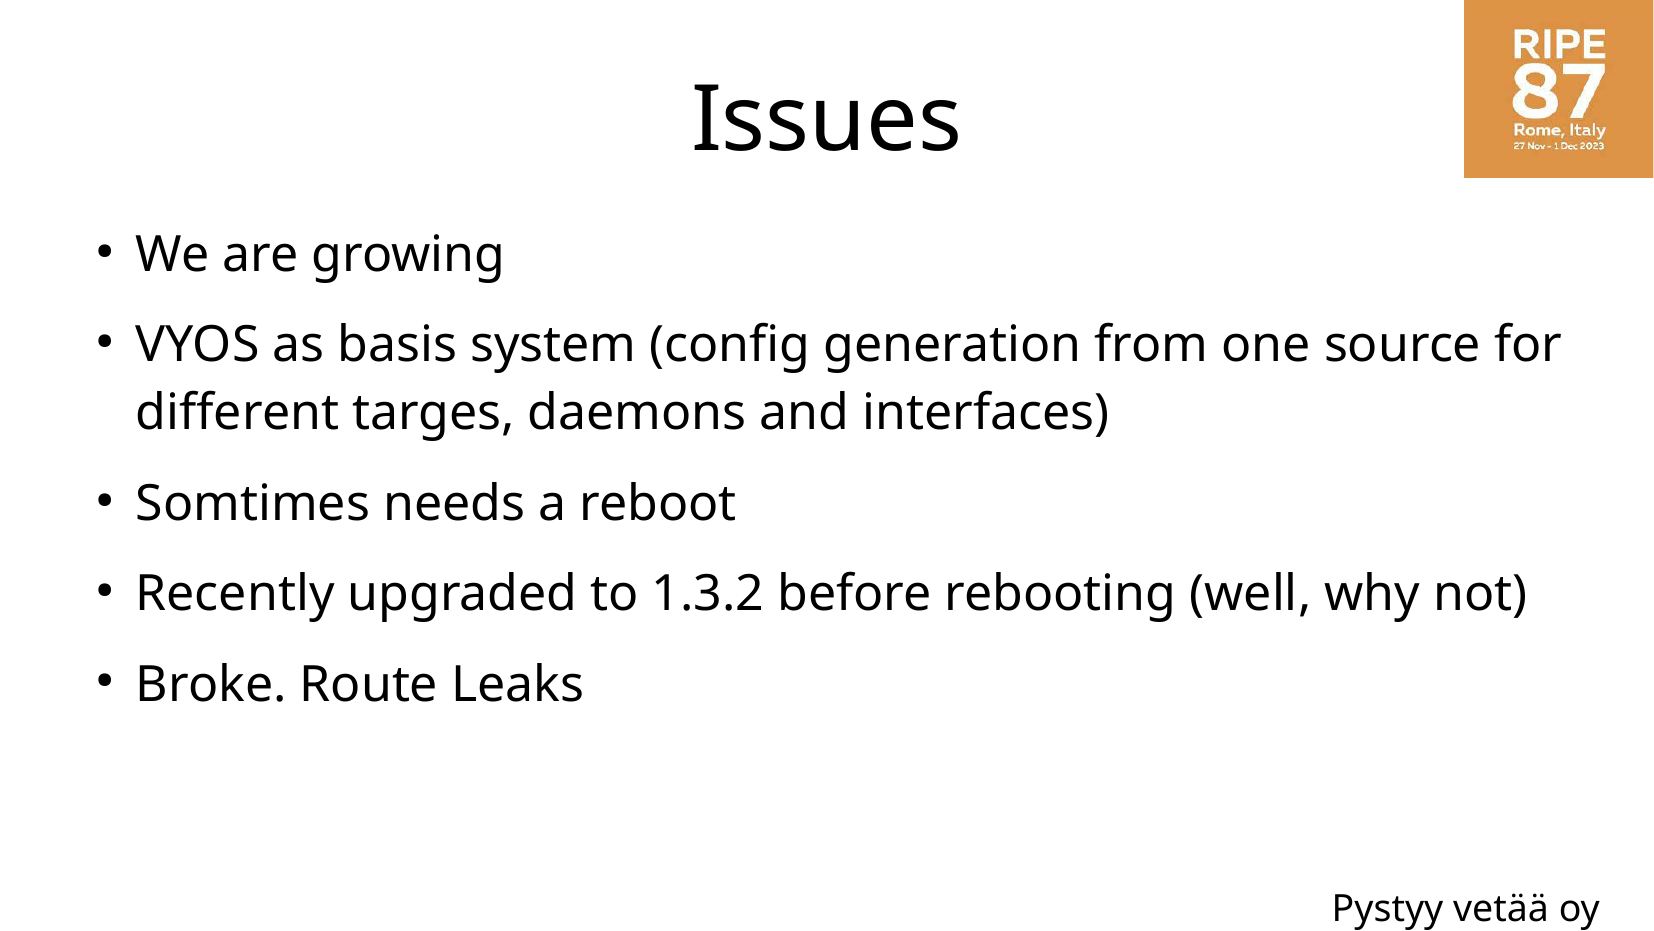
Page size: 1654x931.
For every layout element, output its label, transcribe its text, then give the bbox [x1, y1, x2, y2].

picture [1464, 0, 1654, 178]
list We are growing VYOS as basis system (config generation from one source for different targes, daemons and interfaces) Somtimes needs a reboot Recently upgraded to 1.3.2 before rebooting (well, why not) Broke. Route Leaks [82, 217, 1571, 758]
title Issues [82, 37, 1571, 193]
text_box Pystyy vetää oy [1316, 874, 1654, 931]
